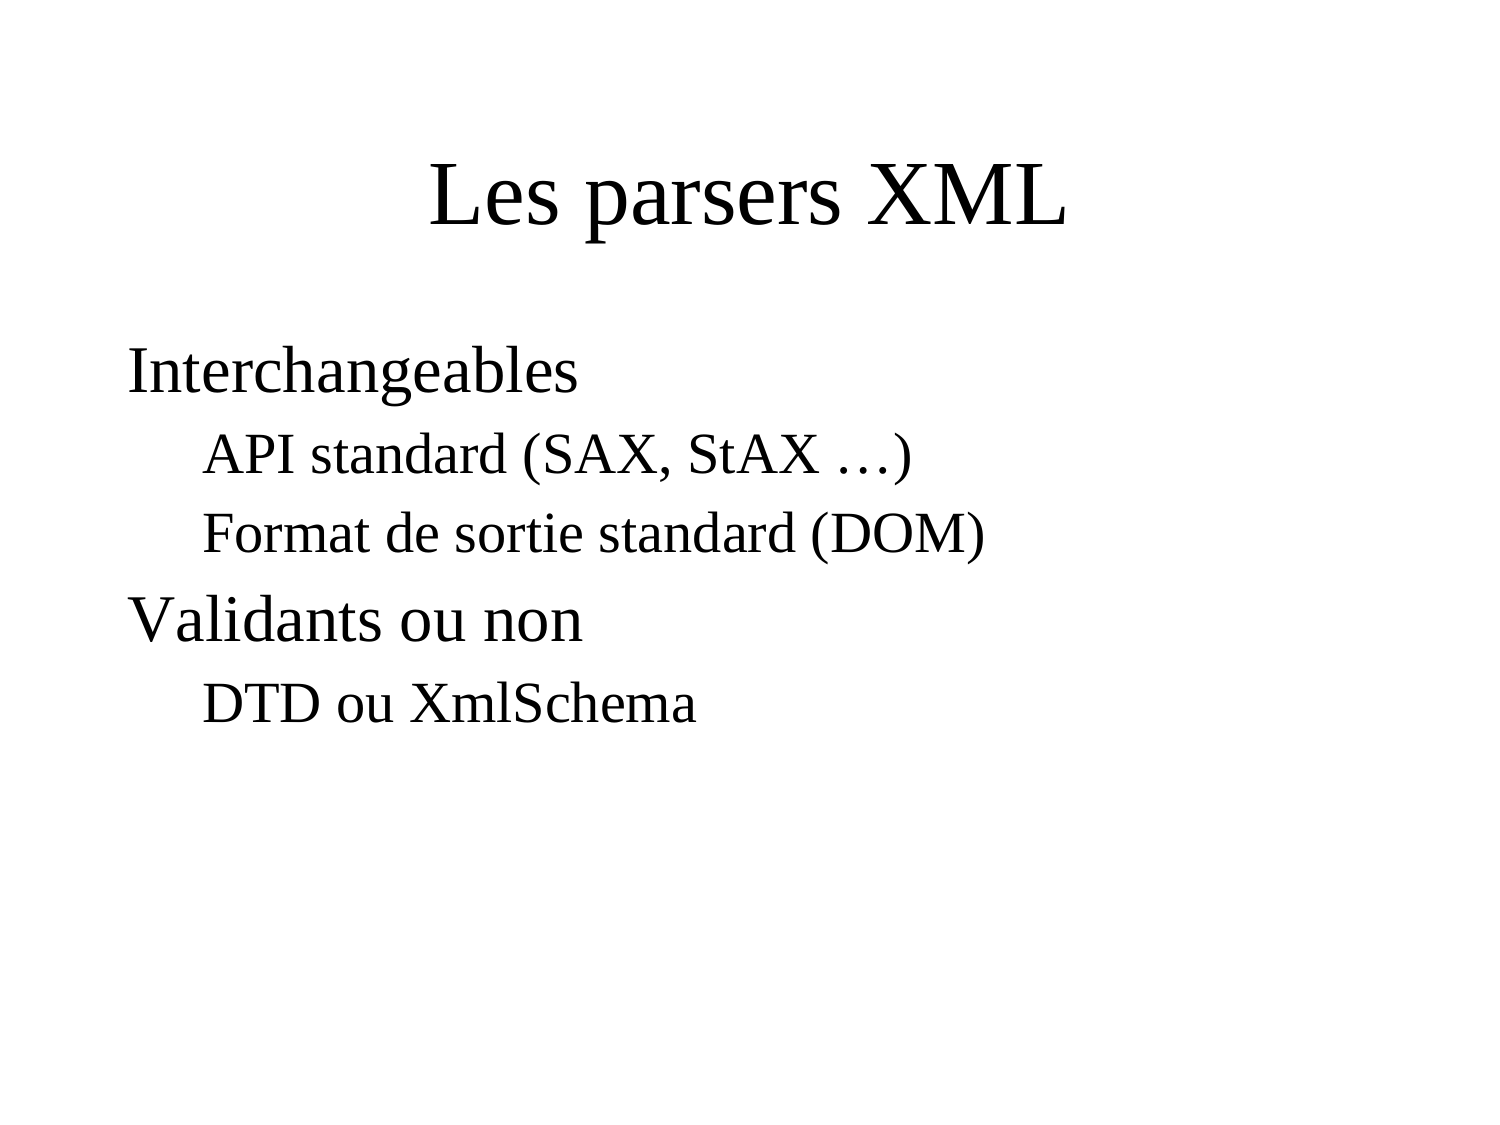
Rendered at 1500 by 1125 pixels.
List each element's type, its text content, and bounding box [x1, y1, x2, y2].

list Interchangeables API standard (SAX, StAX …) Format de sortie standard (DOM) Validants ou non DTD ou XmlSchema [112, 324, 1388, 1001]
title Les parsers XML [112, 99, 1388, 288]
